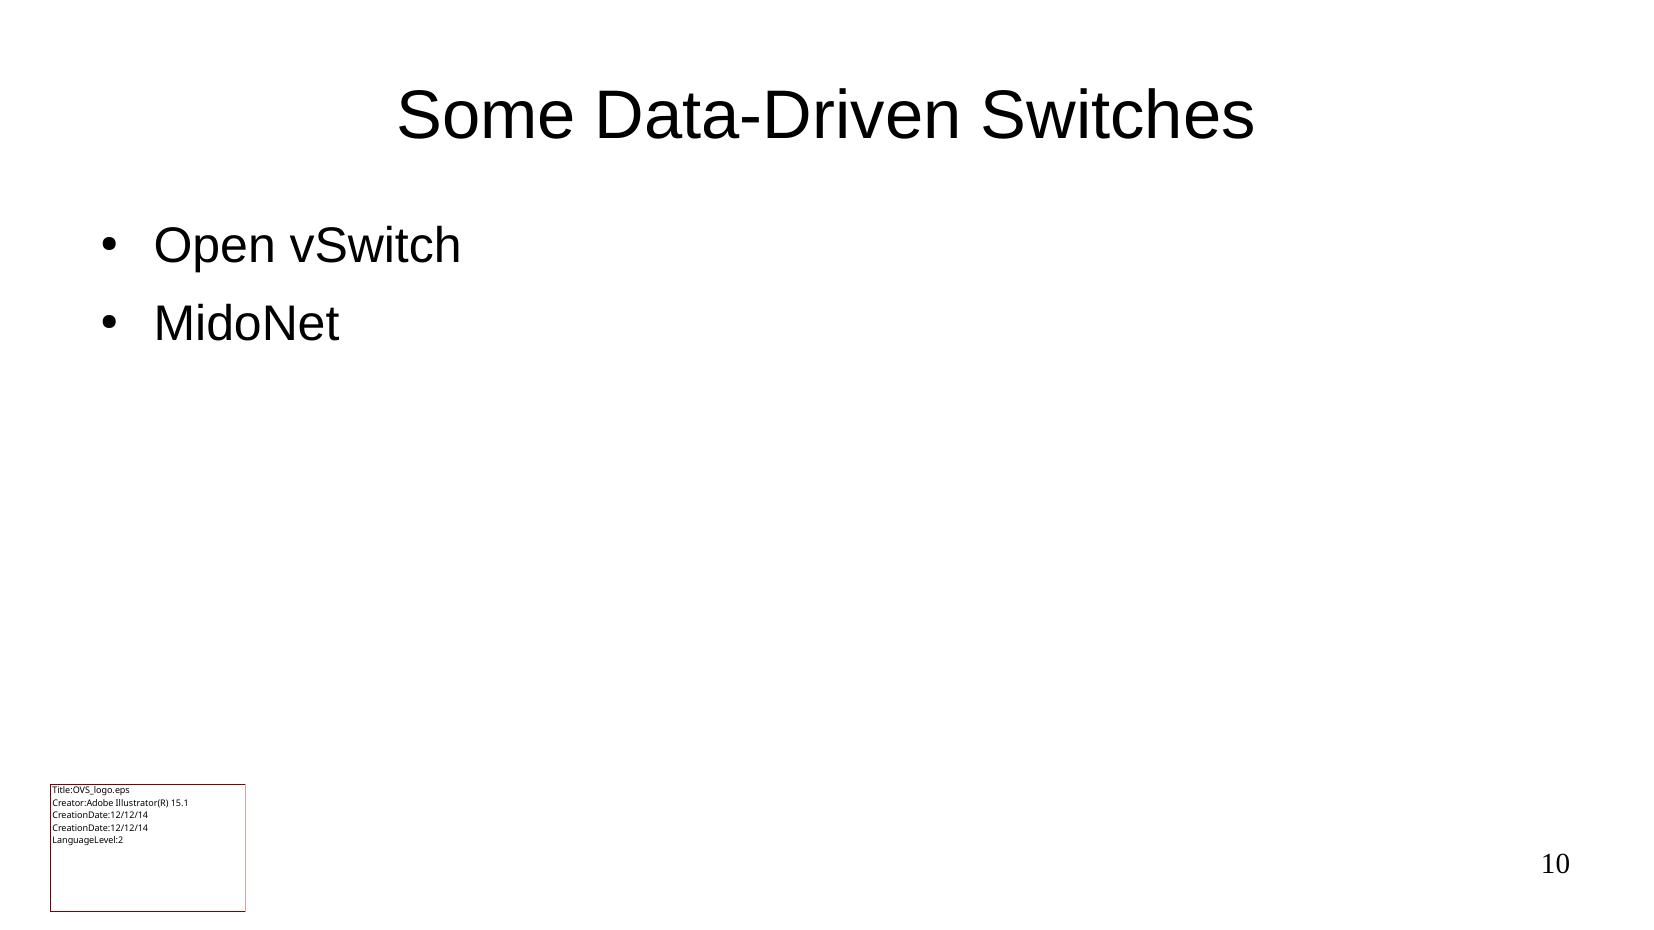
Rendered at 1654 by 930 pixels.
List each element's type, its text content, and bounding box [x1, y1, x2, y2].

title Some Data-Driven Switches [82, 36, 1571, 193]
list Open vSwitch MidoNet [82, 217, 1571, 757]
